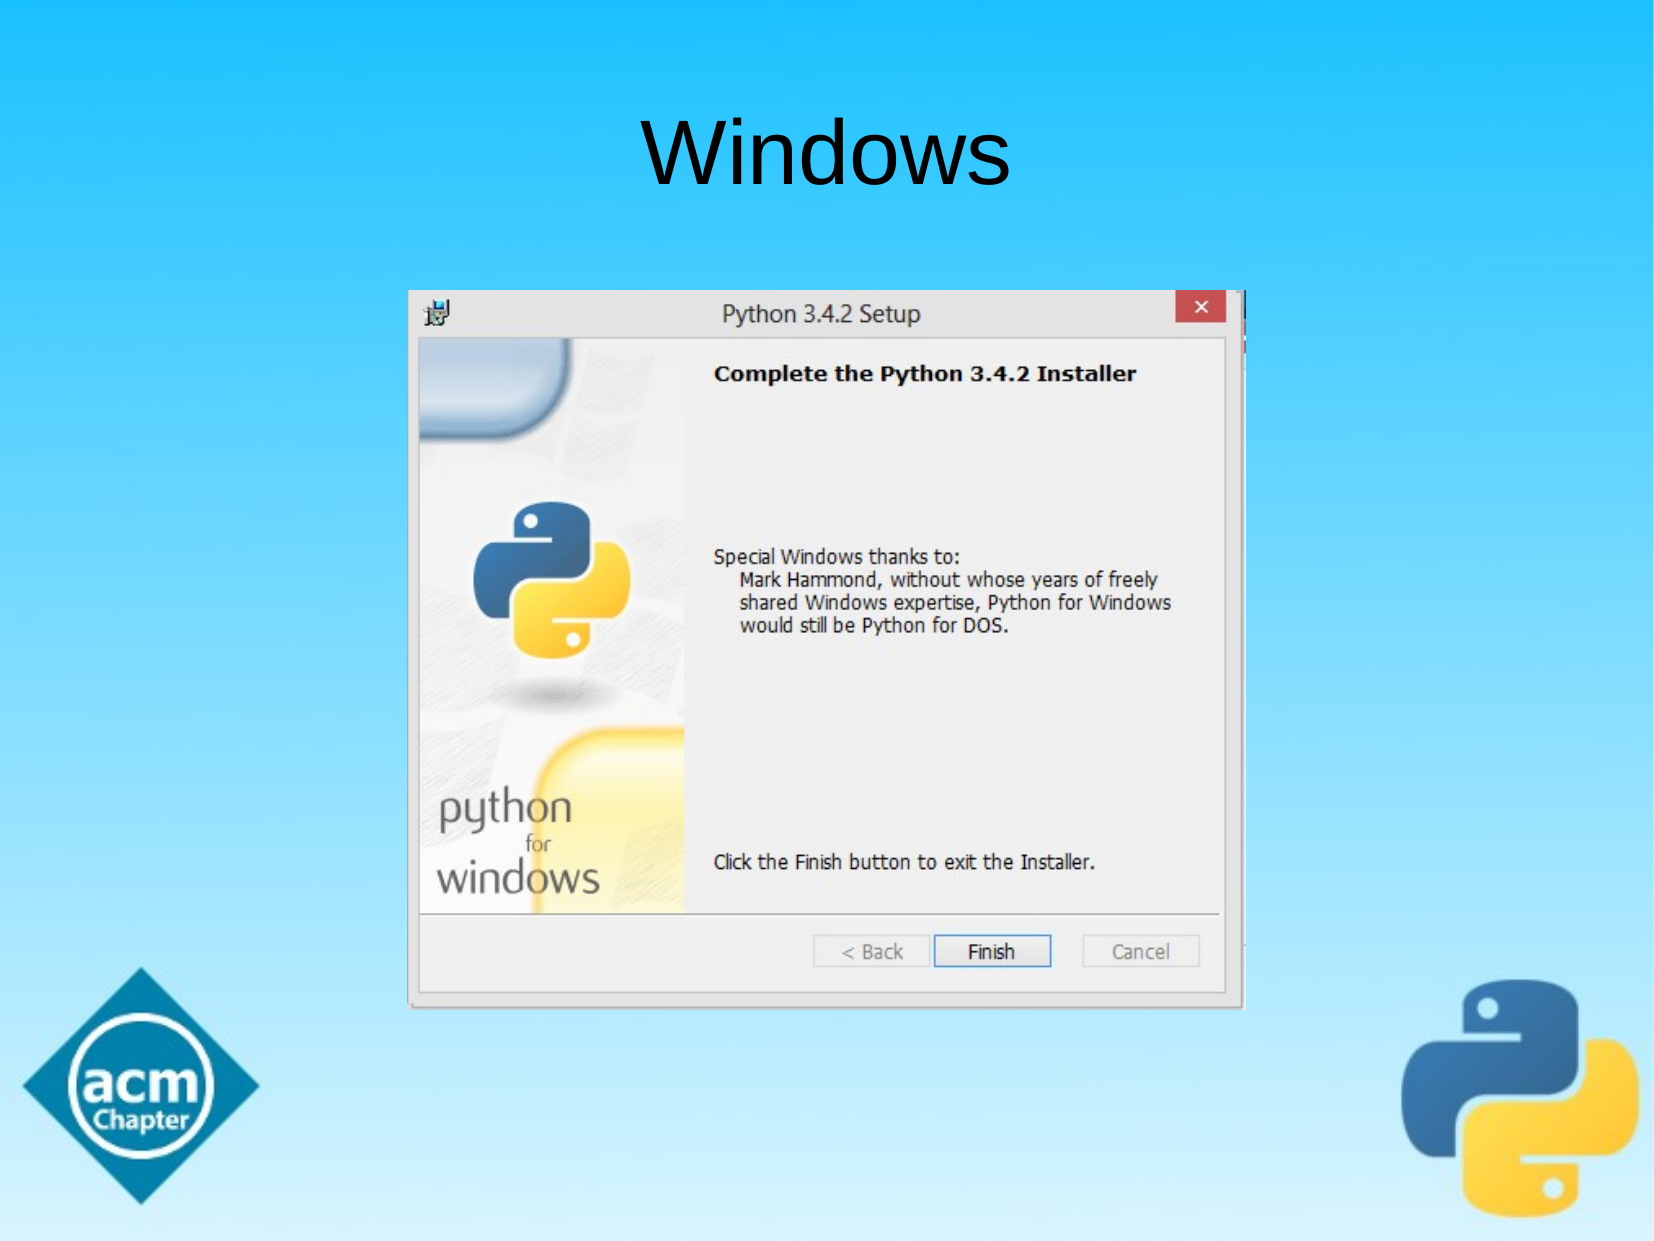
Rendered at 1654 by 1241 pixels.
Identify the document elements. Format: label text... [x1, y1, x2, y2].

picture [0, 0, 1654, 1241]
title Windows [82, 49, 1571, 257]
